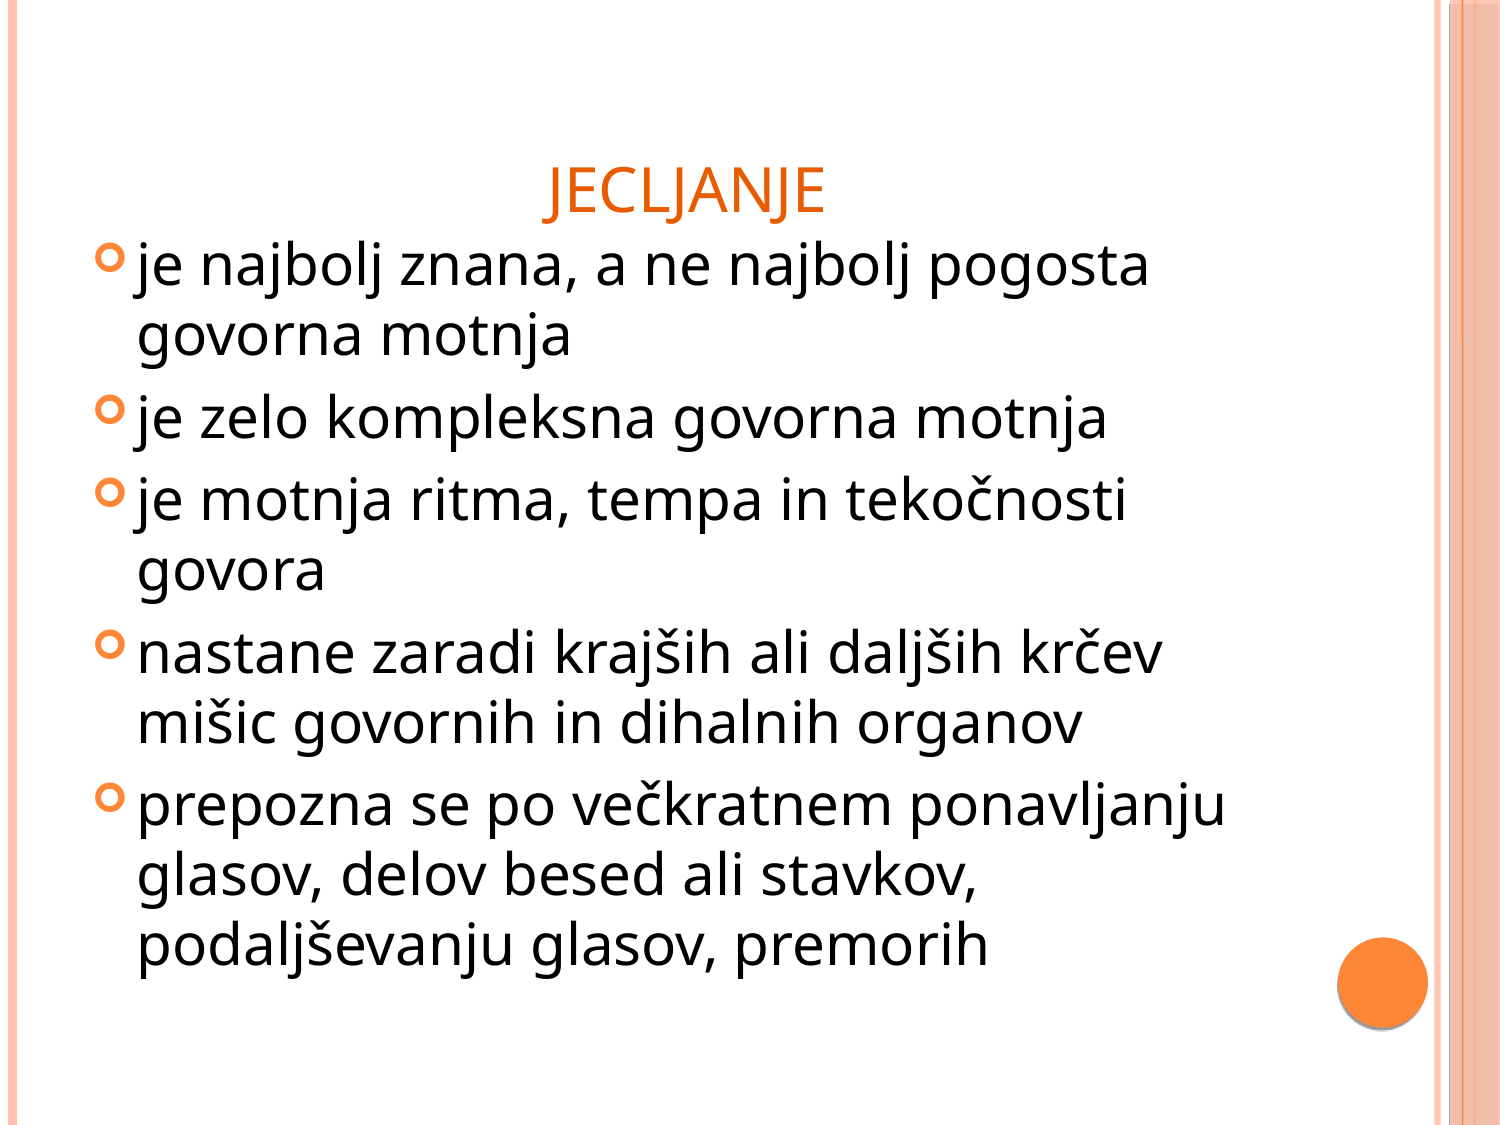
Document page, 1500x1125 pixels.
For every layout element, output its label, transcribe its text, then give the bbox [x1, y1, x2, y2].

title JECLJANJE [75, 45, 1300, 233]
list je najbolj znana, a ne najbolj pogosta govorna motnja je zelo kompleksna govorna motnja je motnja ritma, tempa in tekočnosti govora nastane zaradi krajših ali daljših krčev mišic govornih in dihalnih organov prepozna se po večkratnem ponavljanju glasov, delov besed ali stavkov, podaljševanju glasov, premorih [76, 220, 1302, 1020]
